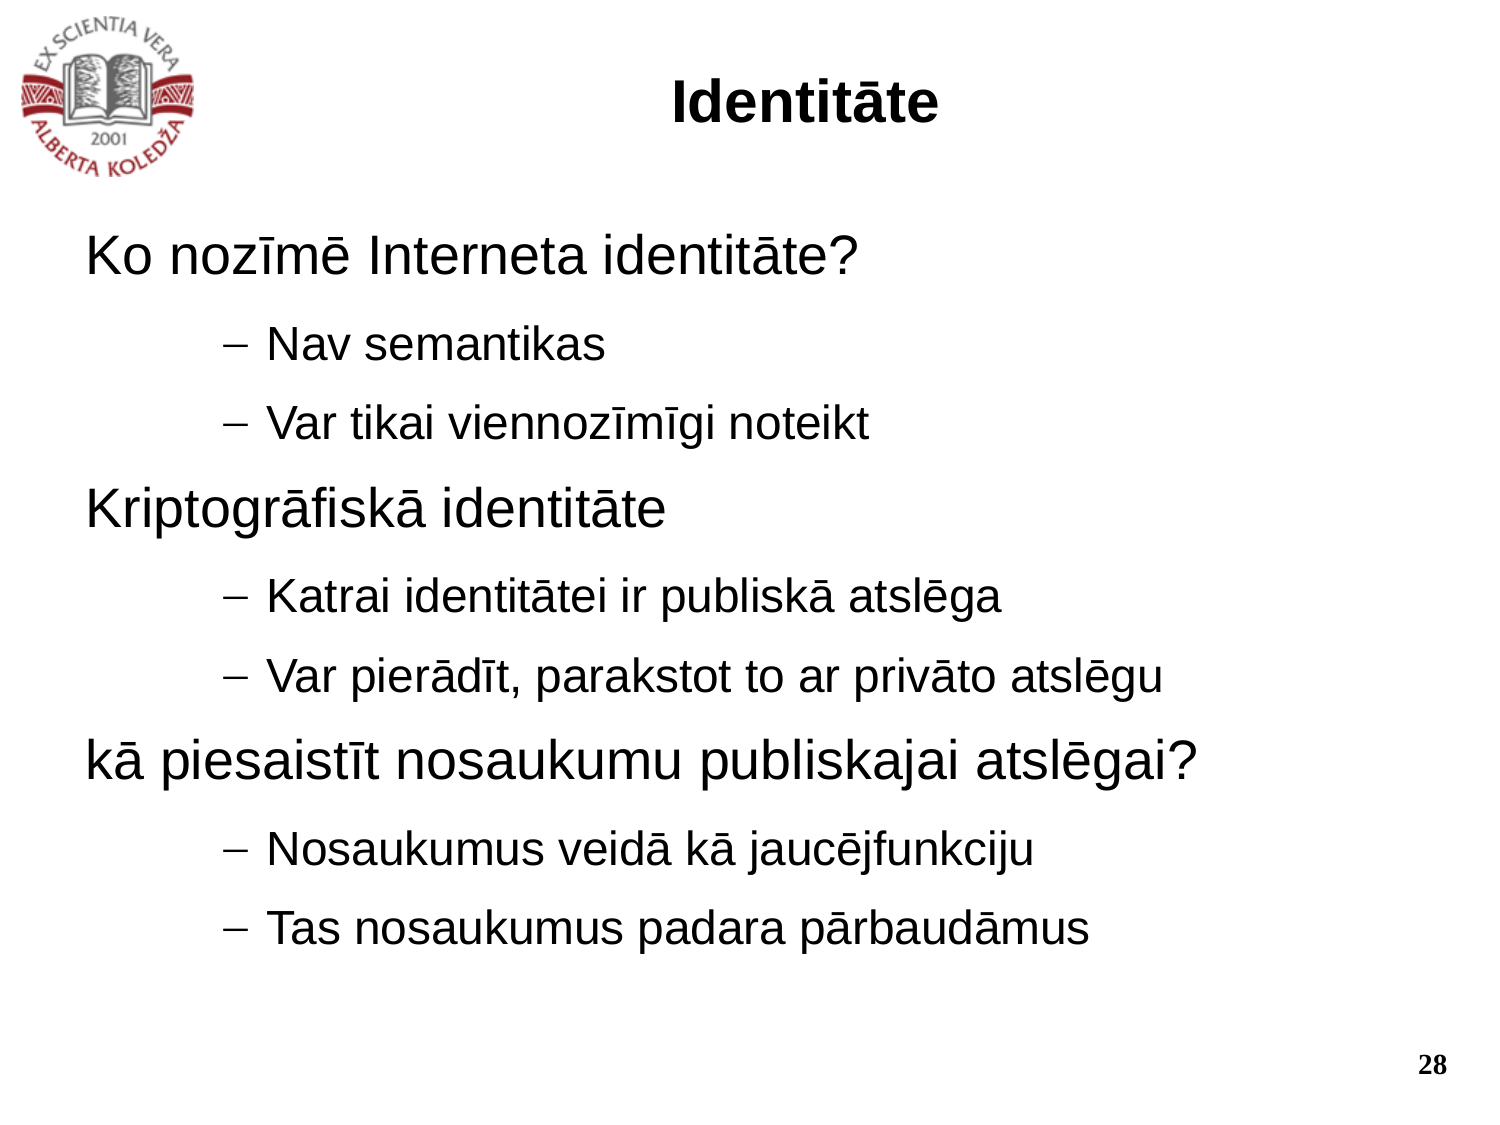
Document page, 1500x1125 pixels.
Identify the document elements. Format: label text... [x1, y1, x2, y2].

text_box <skaitlis> [1312, 1037, 1463, 1101]
list Ko nozīmē Interneta identitāte? Nav semantikas Var tikai viennozīmīgi noteikt Kriptogrāfiskā identitāte Katrai identitātei ir publiskā atslēga Var pierādīt, parakstot to ar privāto atslēgu kā piesaistīt nosaukumu publiskajai atslēgai? Nosaukumus veidā kā jaucējfunkciju Tas nosaukumus padara pārbaudāmus [85, 216, 1436, 959]
title Identitāte [187, 44, 1425, 150]
picture [21, 16, 194, 177]
